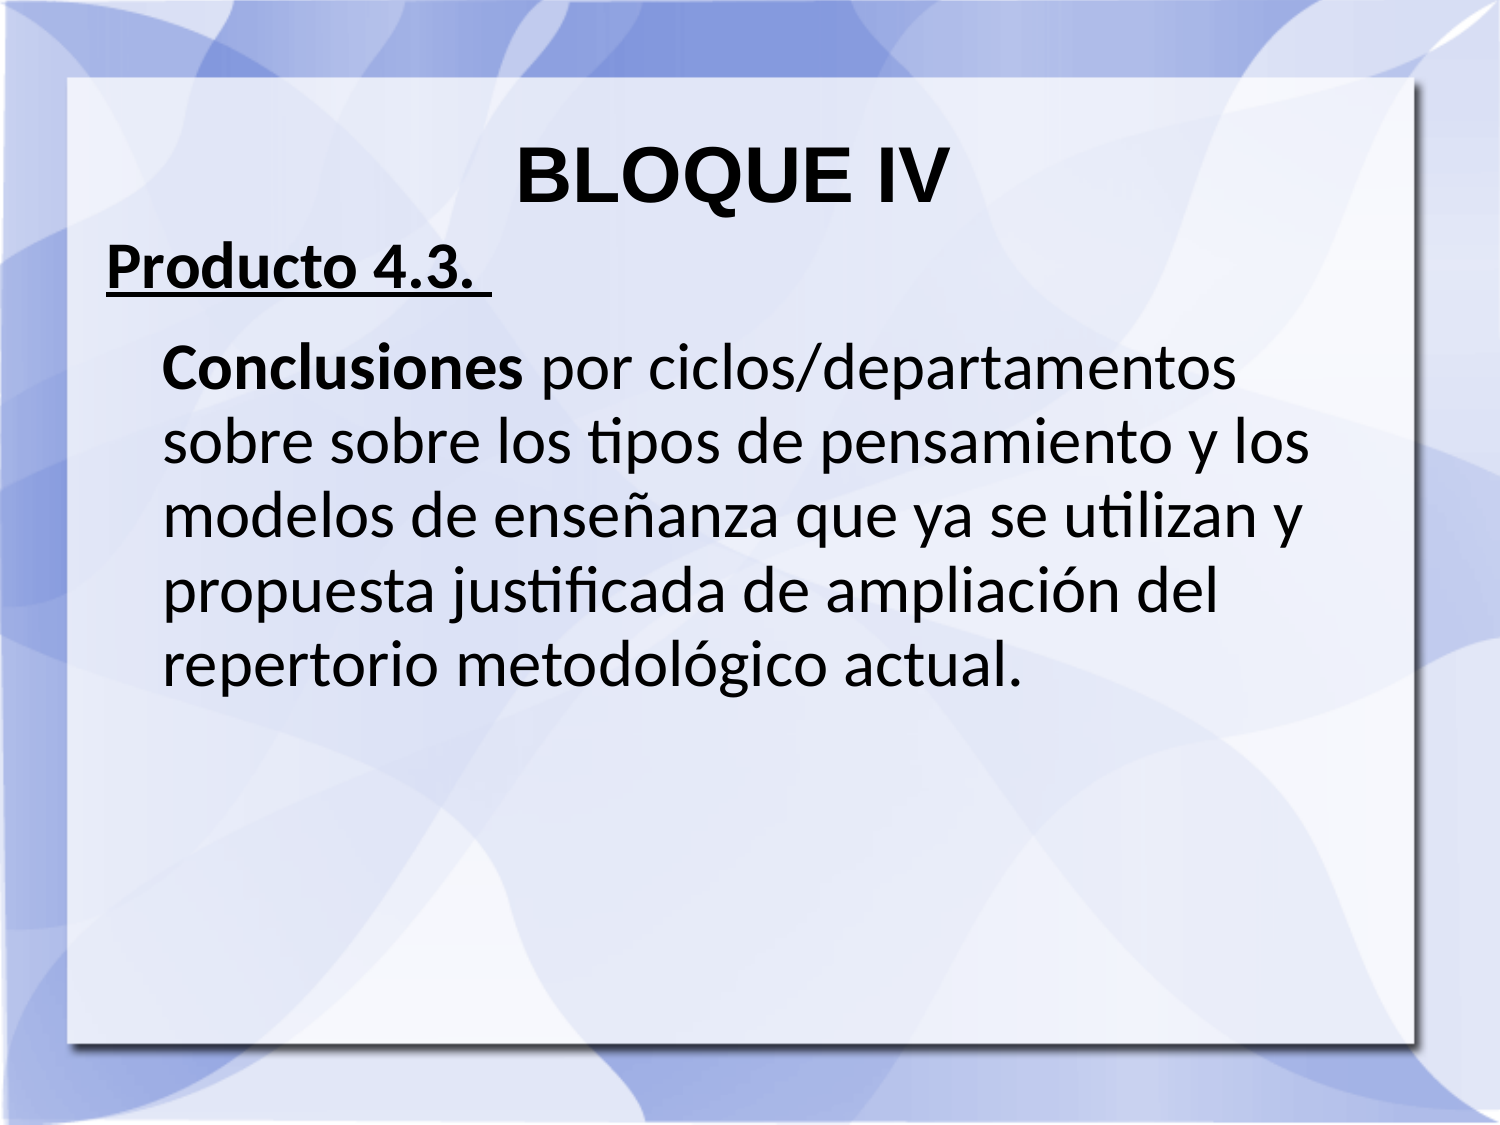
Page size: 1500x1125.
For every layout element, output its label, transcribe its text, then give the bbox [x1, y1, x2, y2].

picture [0, 0, 1500, 1125]
title BLOQUE IV [75, 82, 1392, 270]
list Producto 4.3. Conclusiones por ciclos/departamentos sobre sobre los tipos de pensamiento y los modelos de enseñanza que ya se utilizan y propuesta justificada de ampliación del repertorio metodológico actual. [106, 224, 1401, 934]
